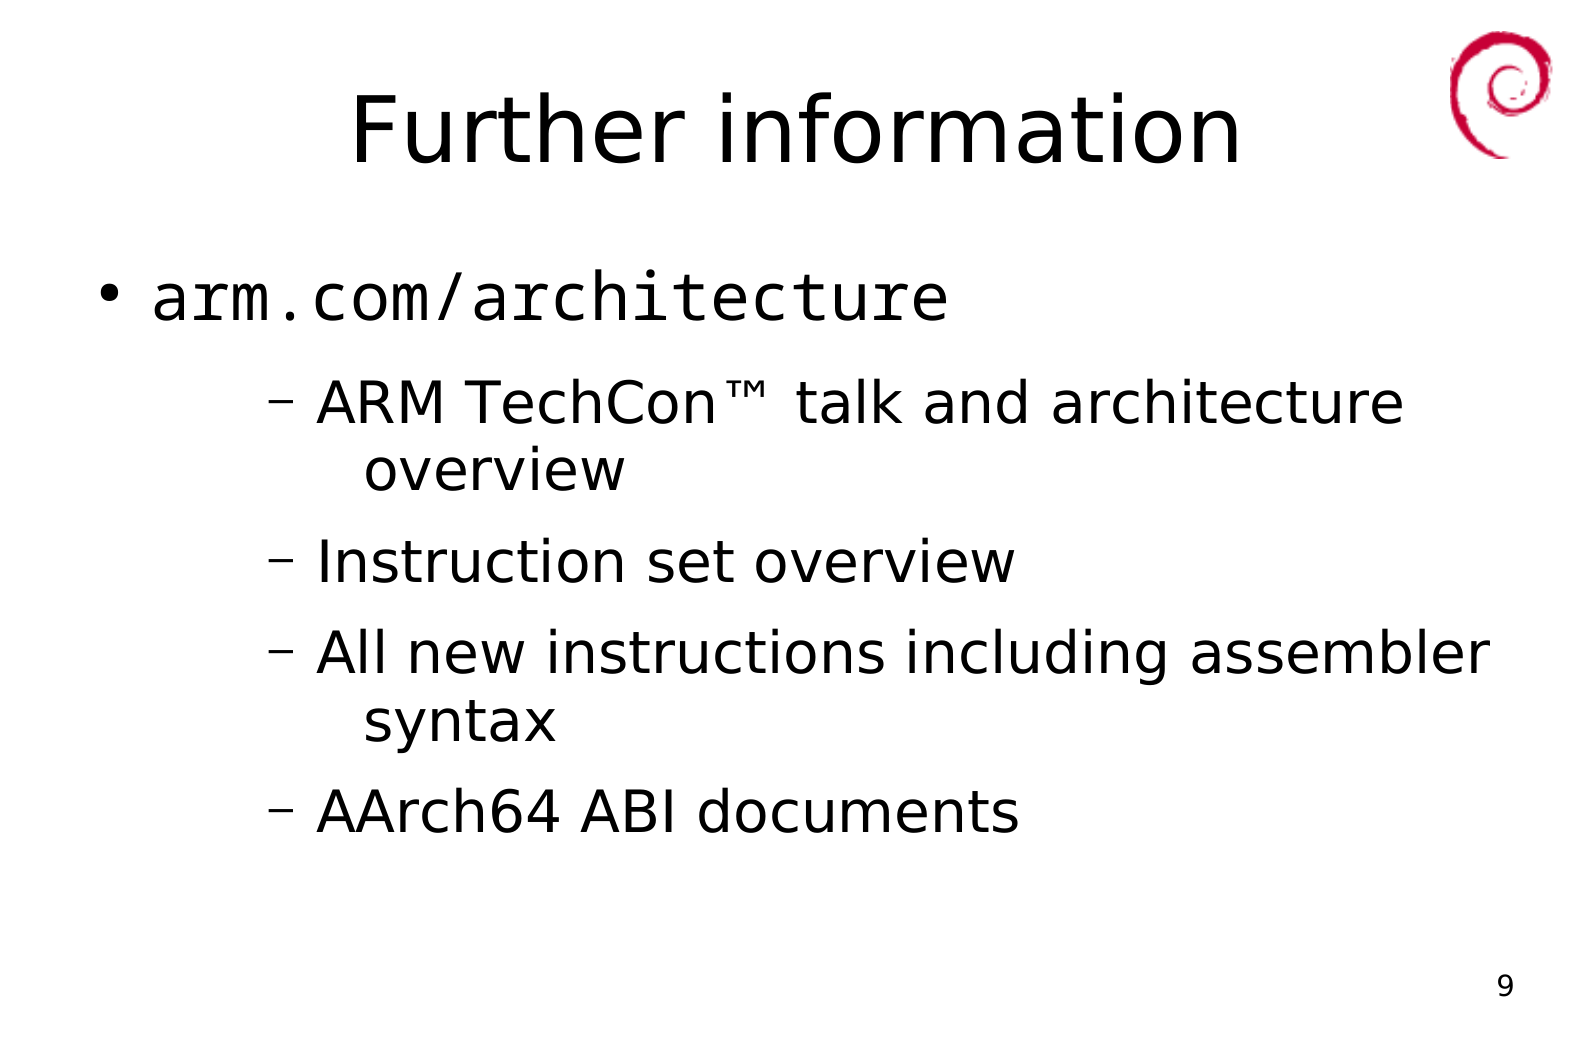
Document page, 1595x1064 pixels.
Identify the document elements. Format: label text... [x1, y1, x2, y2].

picture [1450, 31, 1555, 159]
list arm.com/architecture ARM TechCon™ talk and architecture overview Instruction set overview All new instructions including assembler syntax AArch64 ABI documents [79, 248, 1515, 951]
title Further information [79, 42, 1515, 220]
